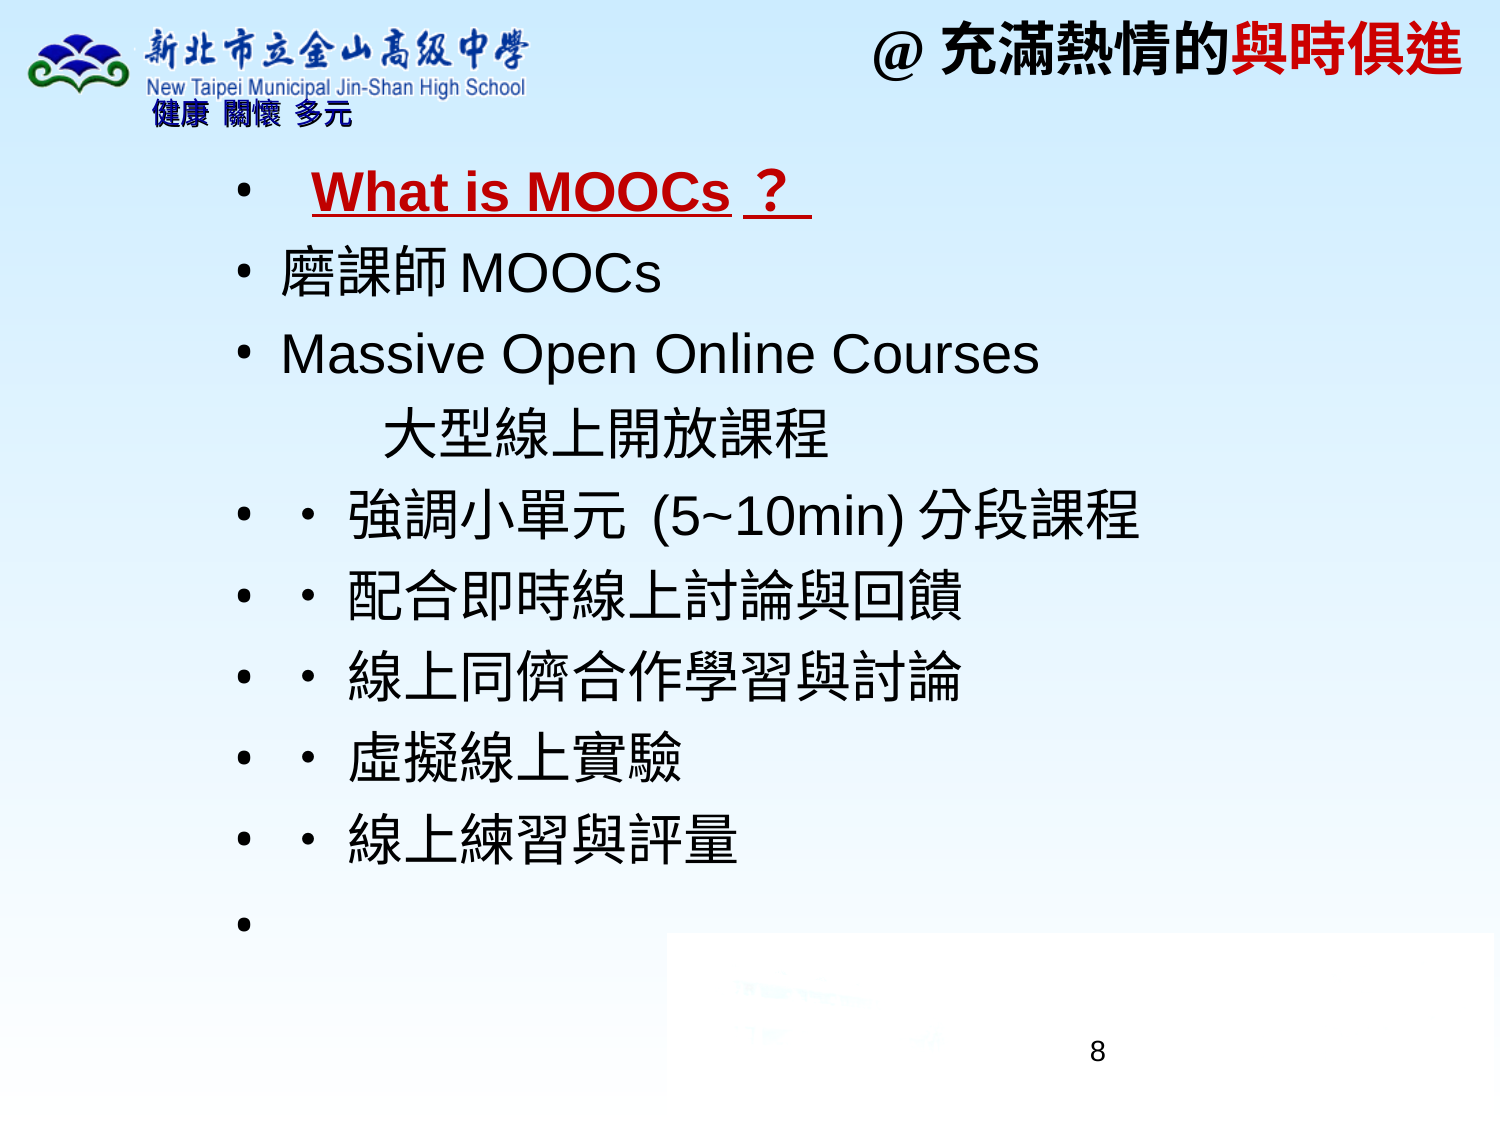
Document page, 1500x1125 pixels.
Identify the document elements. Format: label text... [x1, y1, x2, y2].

text_box @充滿熱情的與時俱進 [856, 5, 1479, 90]
text_box [1074, 1024, 1426, 1103]
list What is MOOCs？ 磨課師MOOCs Massive Open Online Courses 大型線上開放課程 •強調小單元 (5~10min)分段課程 •配合即時線上討論與回饋 •線上同儕合作學習與討論 •虛擬線上實驗 •線上練習與評量 [218, 66, 1436, 882]
